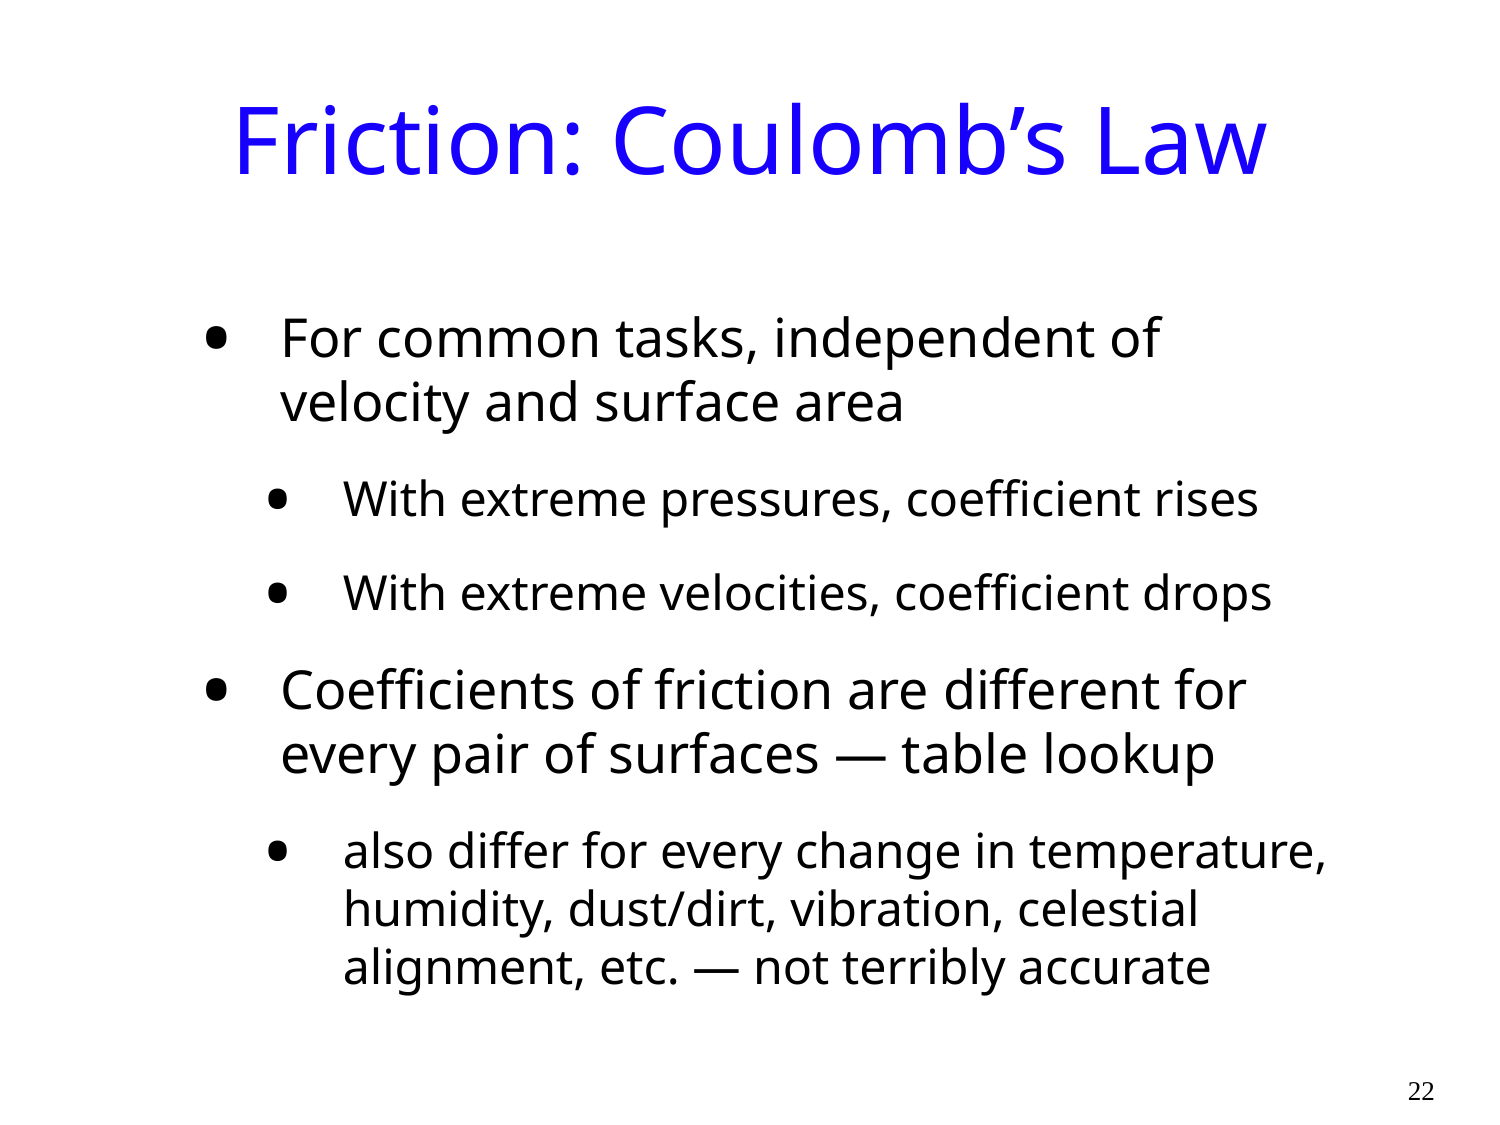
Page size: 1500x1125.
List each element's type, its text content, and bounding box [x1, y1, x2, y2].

title Friction: Coulomb’s Law [146, 21, 1354, 252]
list For common tasks, independent of velocity and surface area With extreme pressures, coefficient rises With extreme velocities, coefficient drops Coefficients of friction are different for every pair of surfaces — table lookup also differ for every change in temperature, humidity, dust/dirt, vibration, celestial alignment, etc. — not terribly accurate [146, 275, 1354, 1023]
